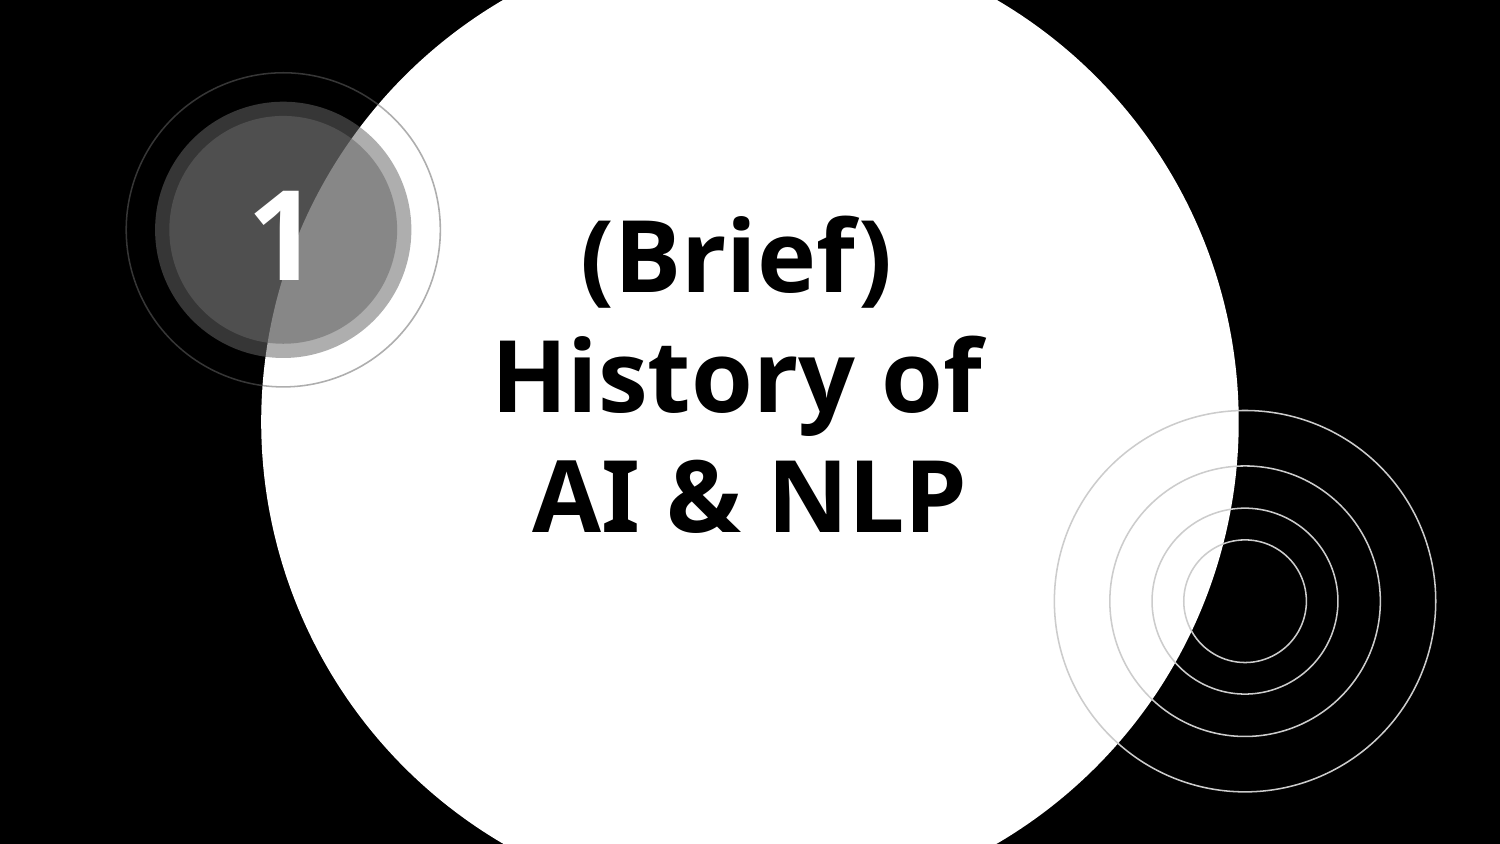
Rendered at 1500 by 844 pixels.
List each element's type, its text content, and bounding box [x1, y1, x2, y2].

title (Brief) History of AI & NLP [366, 158, 1134, 688]
text_box 1 [169, 116, 398, 345]
